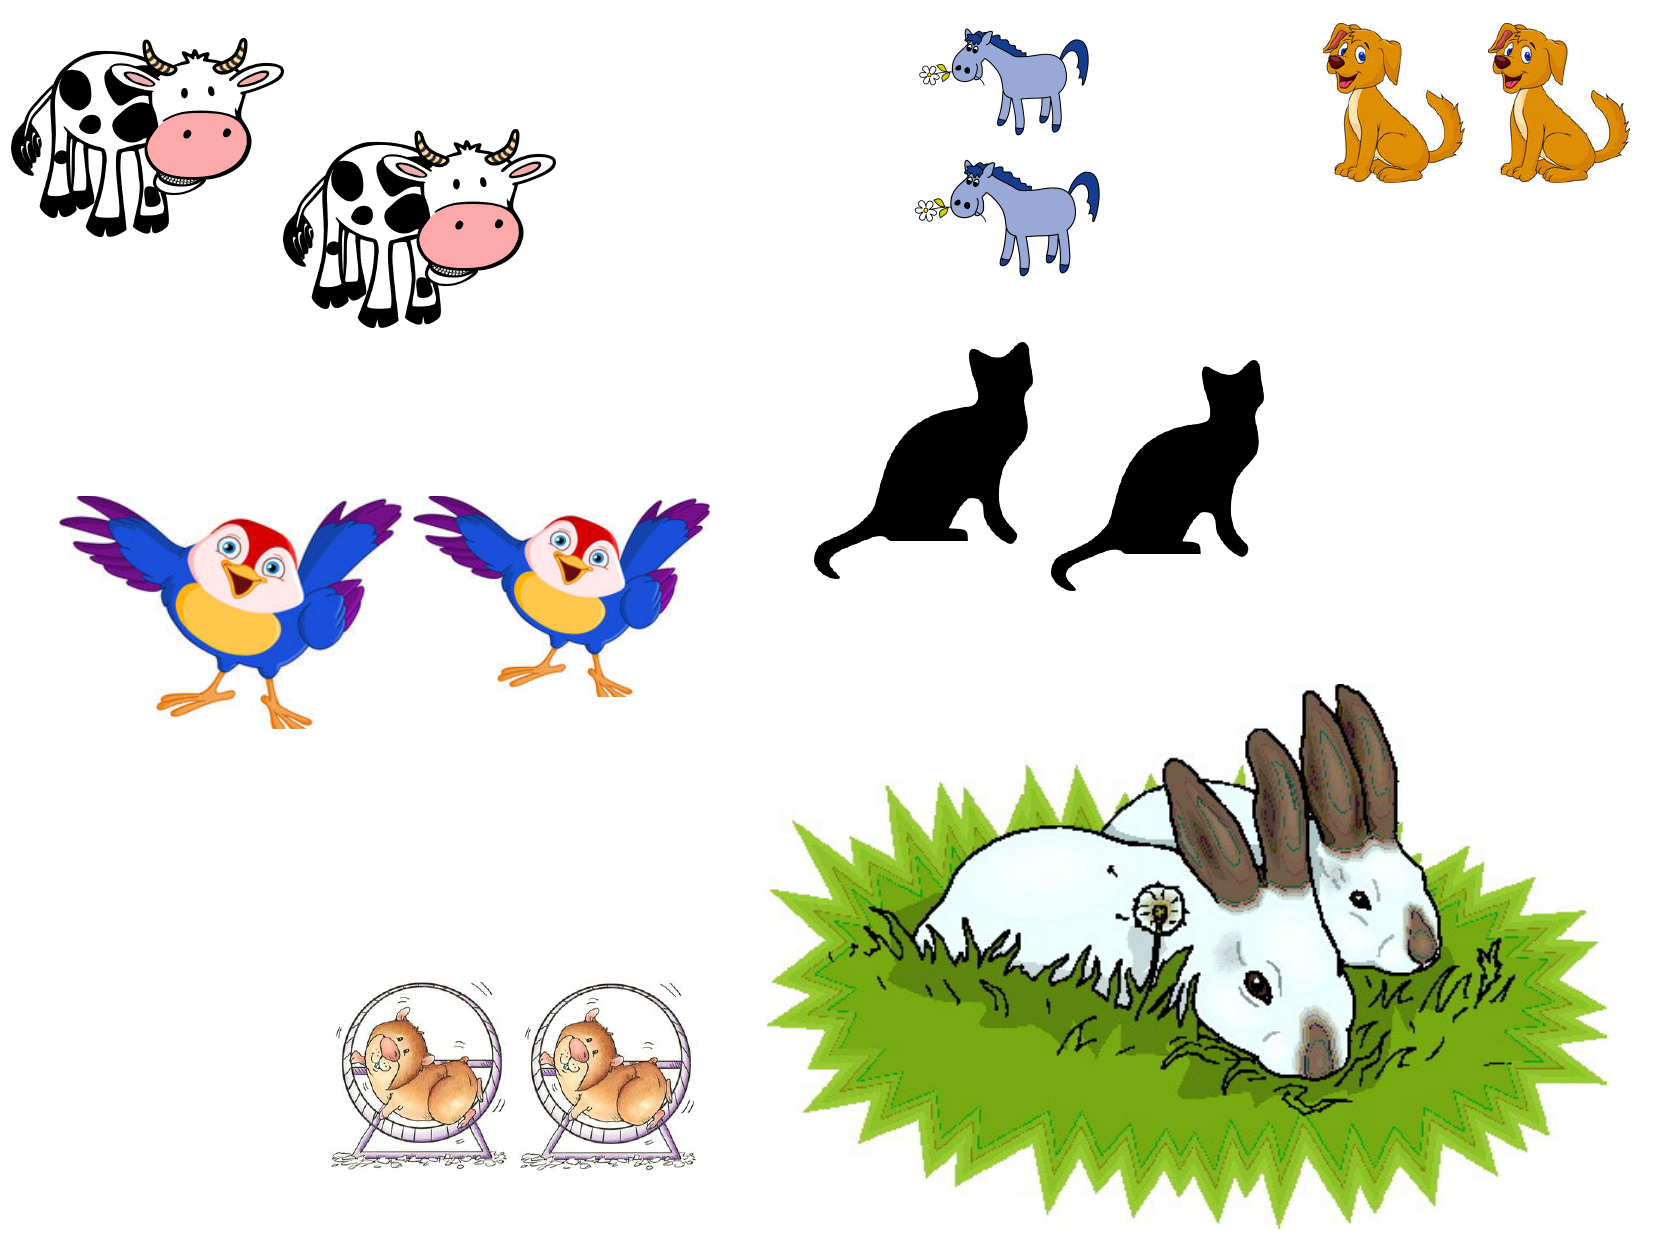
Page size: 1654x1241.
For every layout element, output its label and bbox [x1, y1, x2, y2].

picture [413, 496, 710, 697]
picture [59, 496, 402, 729]
picture [814, 342, 1033, 579]
picture [909, 11, 1111, 284]
picture [767, 684, 1607, 1229]
picture [519, 980, 697, 1171]
picture [1322, 23, 1465, 183]
picture [1051, 360, 1264, 591]
picture [11, 38, 556, 328]
picture [330, 979, 508, 1170]
picture [1488, 23, 1630, 183]
